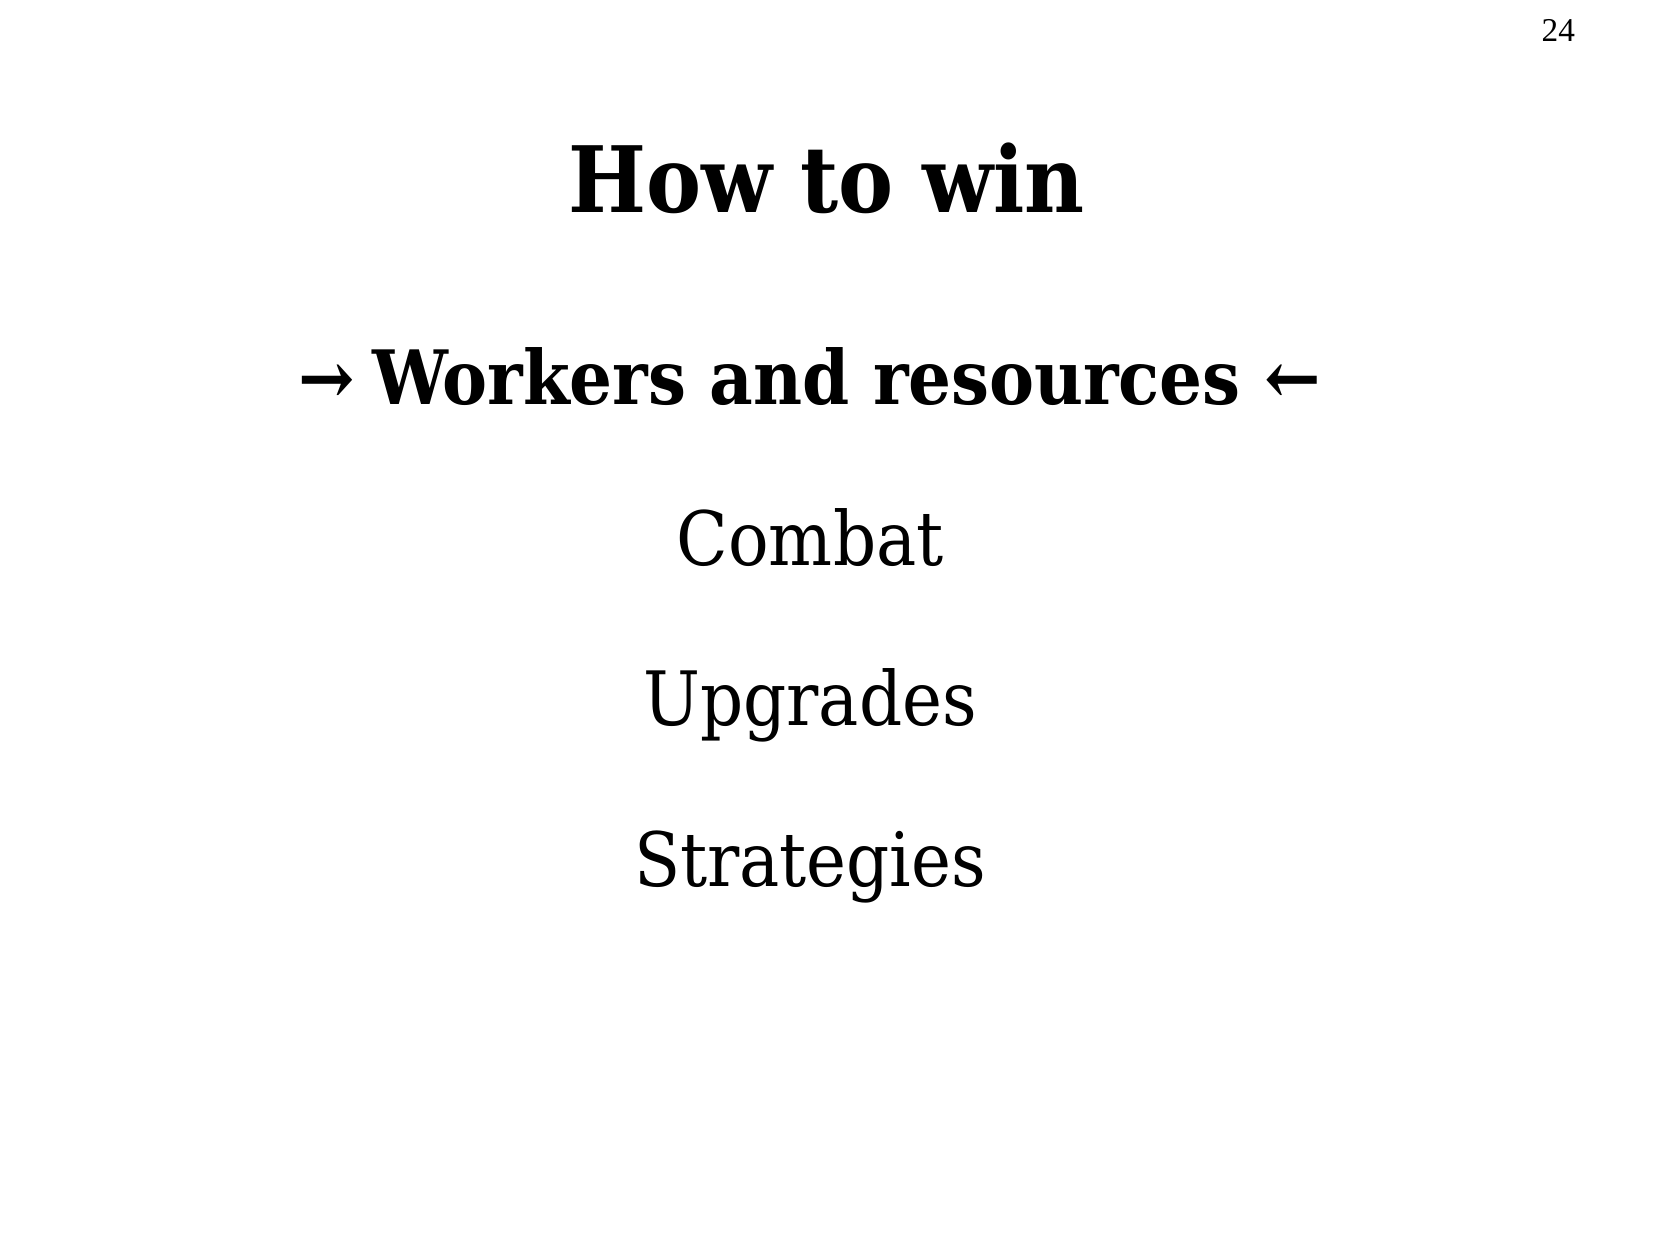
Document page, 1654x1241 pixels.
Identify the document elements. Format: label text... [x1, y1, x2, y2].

title How to win [82, 49, 1571, 257]
list → Workers and resources ← Combat Upgrades Strategies [82, 290, 1538, 1010]
